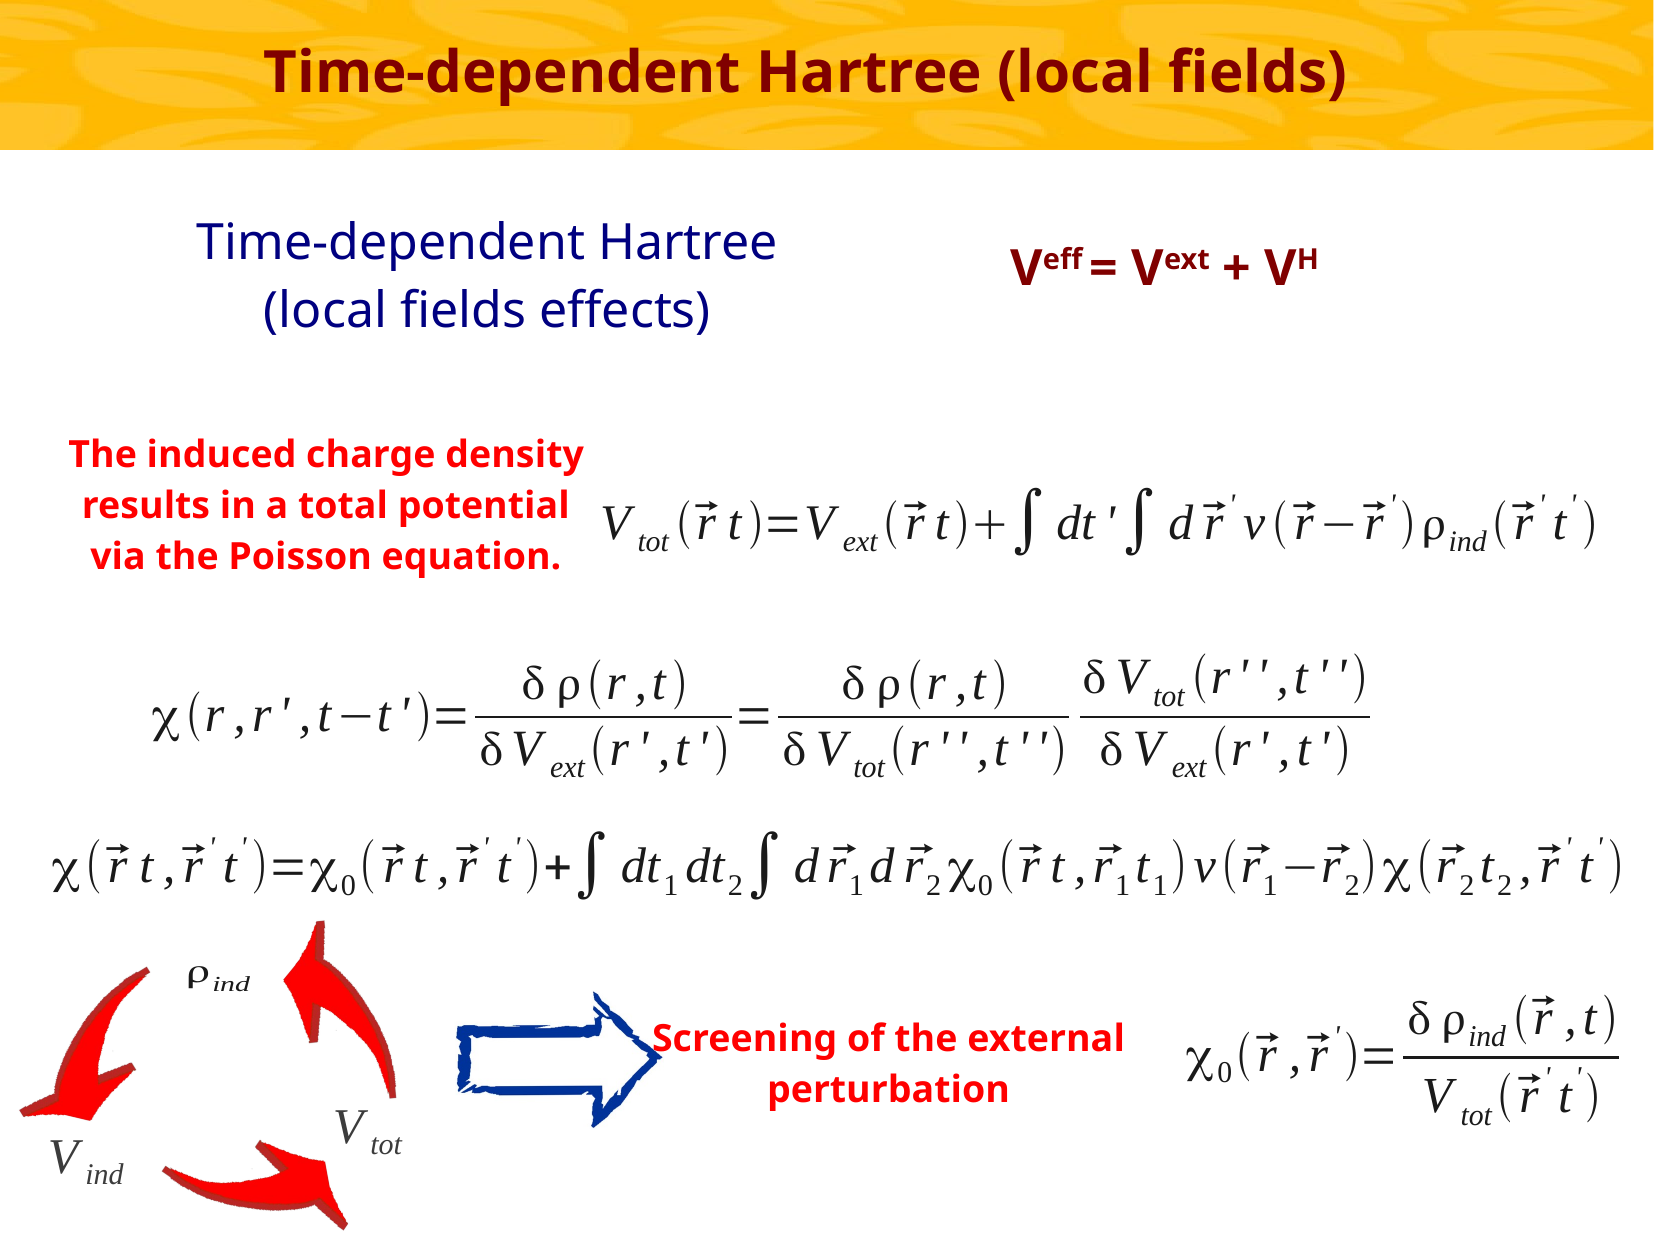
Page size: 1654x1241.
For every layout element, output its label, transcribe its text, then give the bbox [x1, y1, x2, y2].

text_box The induced charge density results in a total potential via the Poisson equation. [45, 420, 608, 681]
chart [608, 484, 1603, 560]
chart [1180, 990, 1628, 1132]
chart [145, 649, 1378, 785]
chart [176, 951, 256, 996]
text_box Time-dependent Hartree (local fields) [53, 23, 1558, 134]
chart [45, 828, 1631, 904]
text_box Screening of the external perturbation [607, 1003, 1171, 1142]
picture [0, 0, 1654, 150]
chart [41, 1137, 132, 1192]
picture [0, 869, 663, 1241]
text_box Time-dependent Hartree (local fields effects) [60, 198, 916, 376]
chart [348, 1104, 411, 1162]
text_box Veff = Vext + VH [995, 225, 1471, 332]
